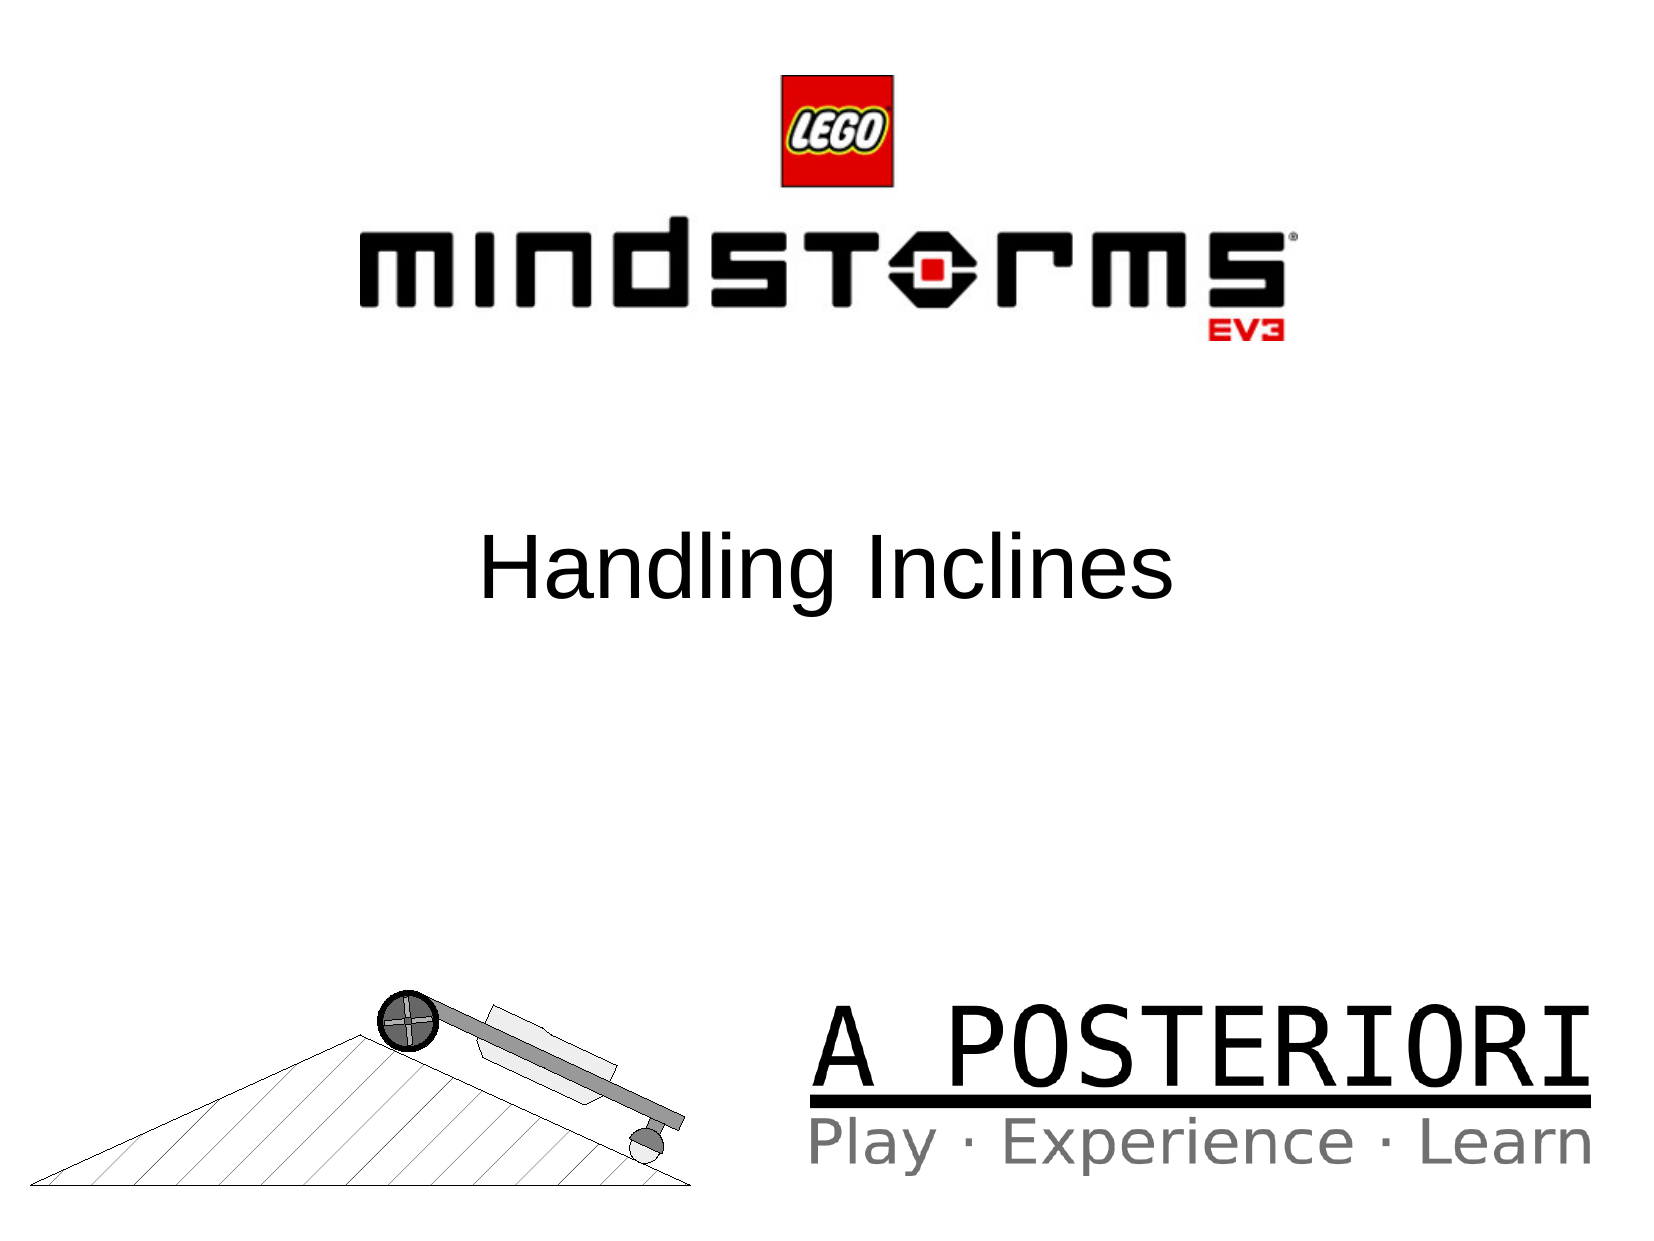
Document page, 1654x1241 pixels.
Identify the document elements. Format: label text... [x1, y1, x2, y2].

picture [810, 1004, 1591, 1176]
text_box [30, 990, 691, 1186]
picture [360, 75, 1298, 341]
title Handling Inclines [82, 361, 1571, 772]
